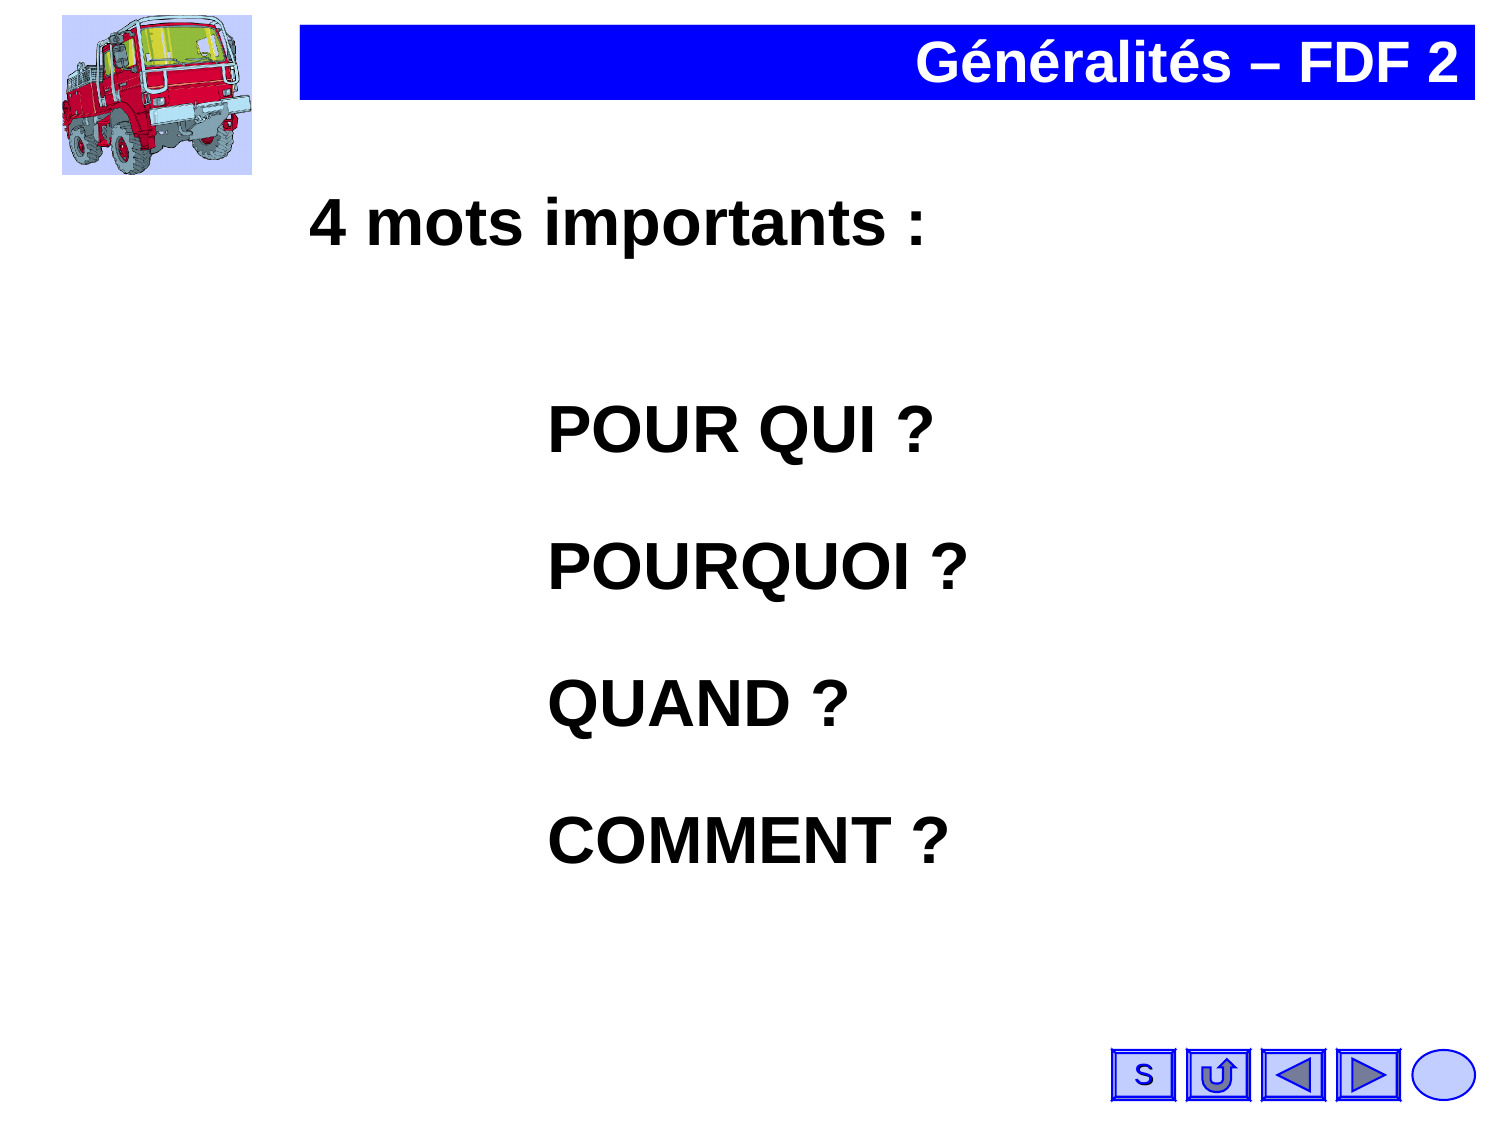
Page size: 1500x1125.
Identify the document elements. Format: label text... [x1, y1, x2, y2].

text_box Généralités – FDF 2 [299, 24, 1475, 100]
text_box [1412, 1049, 1476, 1101]
text_box POUR QUI ? POURQUOI ? QUAND ? COMMENT ? [514, 383, 1004, 886]
text_box 4 mots importants : [295, 177, 1211, 268]
